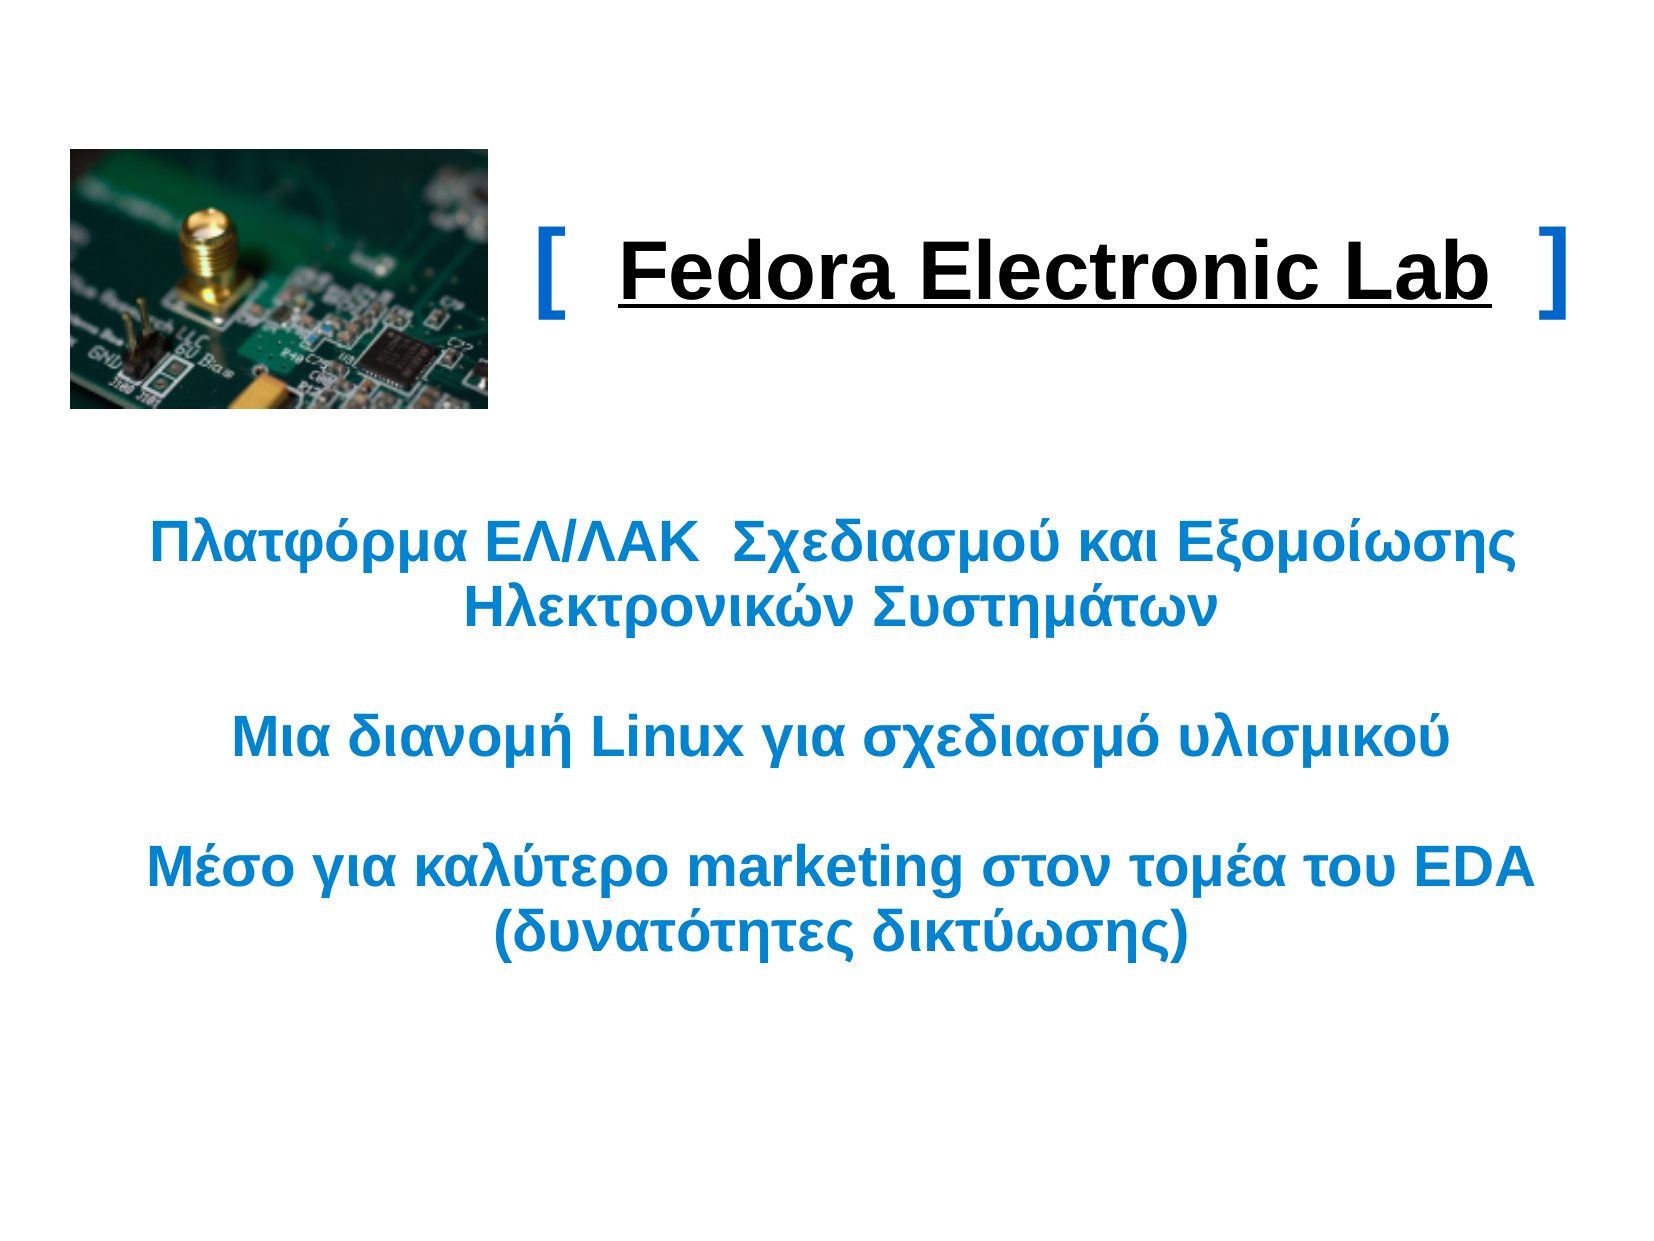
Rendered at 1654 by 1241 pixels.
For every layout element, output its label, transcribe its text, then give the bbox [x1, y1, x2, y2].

text_box [ Fedora Electronic Lab ] [519, 201, 1587, 328]
text_box Πλατφόρμα ΕΛ/ΛΑΚ Σχεδιασμού και Εξομοίωσης Ηλεκτρονικών Συστημάτων Μια διανομή Linux για σχεδιασμό υλισμικού Μέσο για καλύτερο marketing στον τομέα του EDA (δυνατότητες δικτύωσης) [131, 501, 1553, 972]
picture [70, 149, 488, 409]
